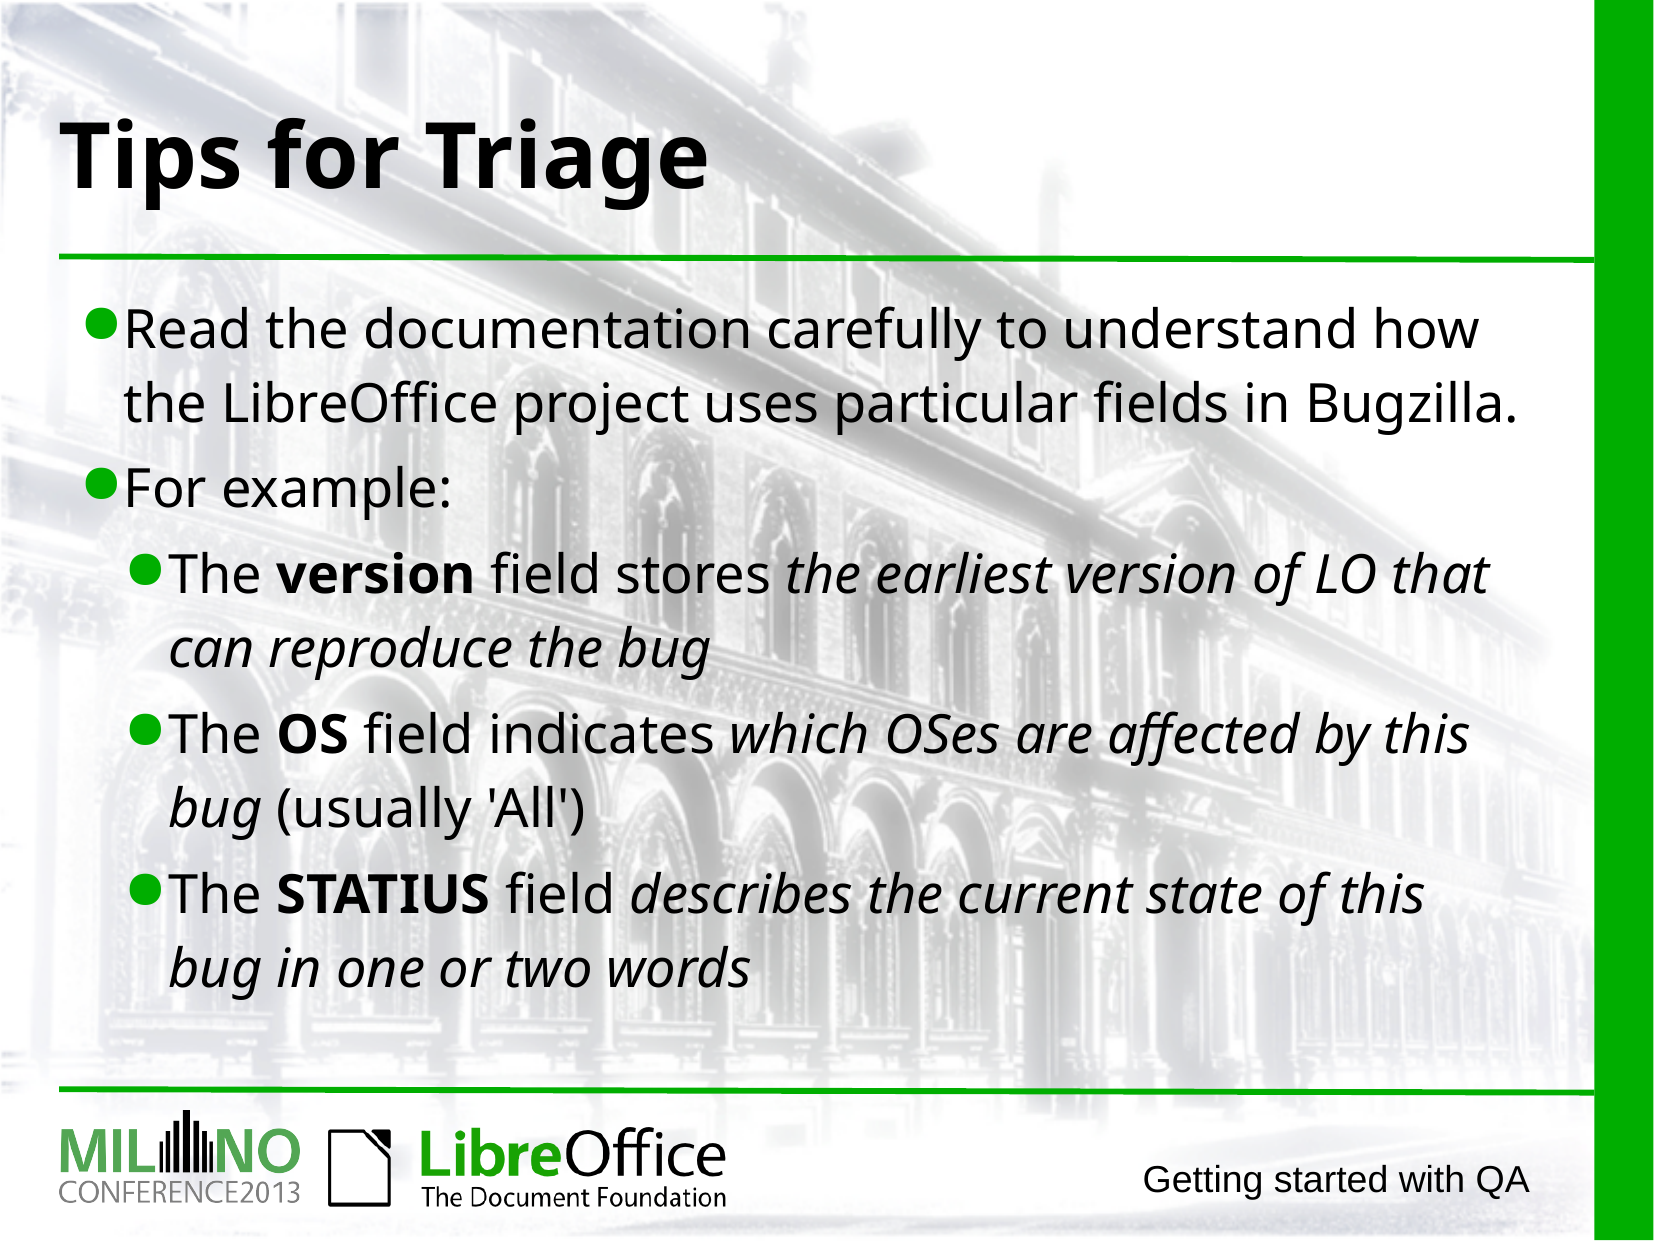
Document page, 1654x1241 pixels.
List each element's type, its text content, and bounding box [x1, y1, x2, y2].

picture [0, 1, 1594, 1241]
title Tips for Triage [59, 49, 1548, 257]
list Read the documentation carefully to understand how the LibreOffice project uses particular fields in Bugzilla. For example: The version field stores the earliest version of LO that can reproduce the bug The OS field indicates which OSes are affected by this bug (usually 'All') The STATIUS field describes the current state of this bug in one or two words [35, 290, 1524, 1010]
